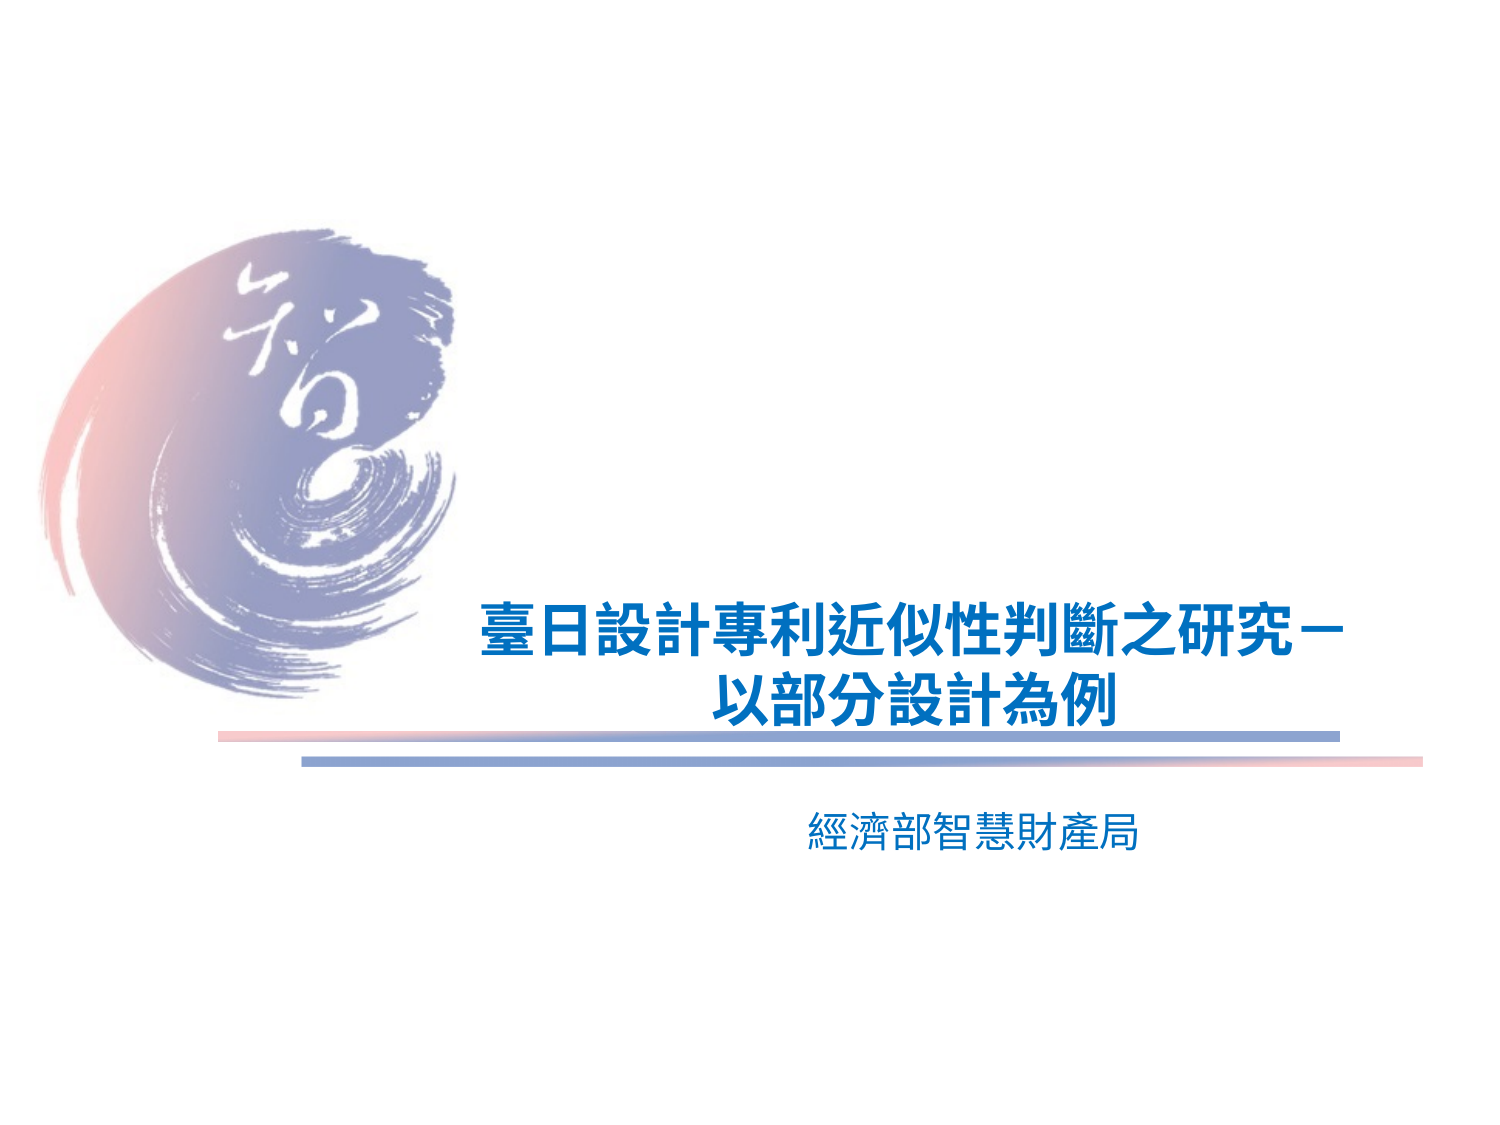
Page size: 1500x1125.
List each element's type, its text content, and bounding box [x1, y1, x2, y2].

subtitle 經濟部智慧財產局 [702, 798, 1247, 976]
title 臺日設計專利近似性判斷之研究－ 以部分設計為例 [371, 586, 1459, 870]
